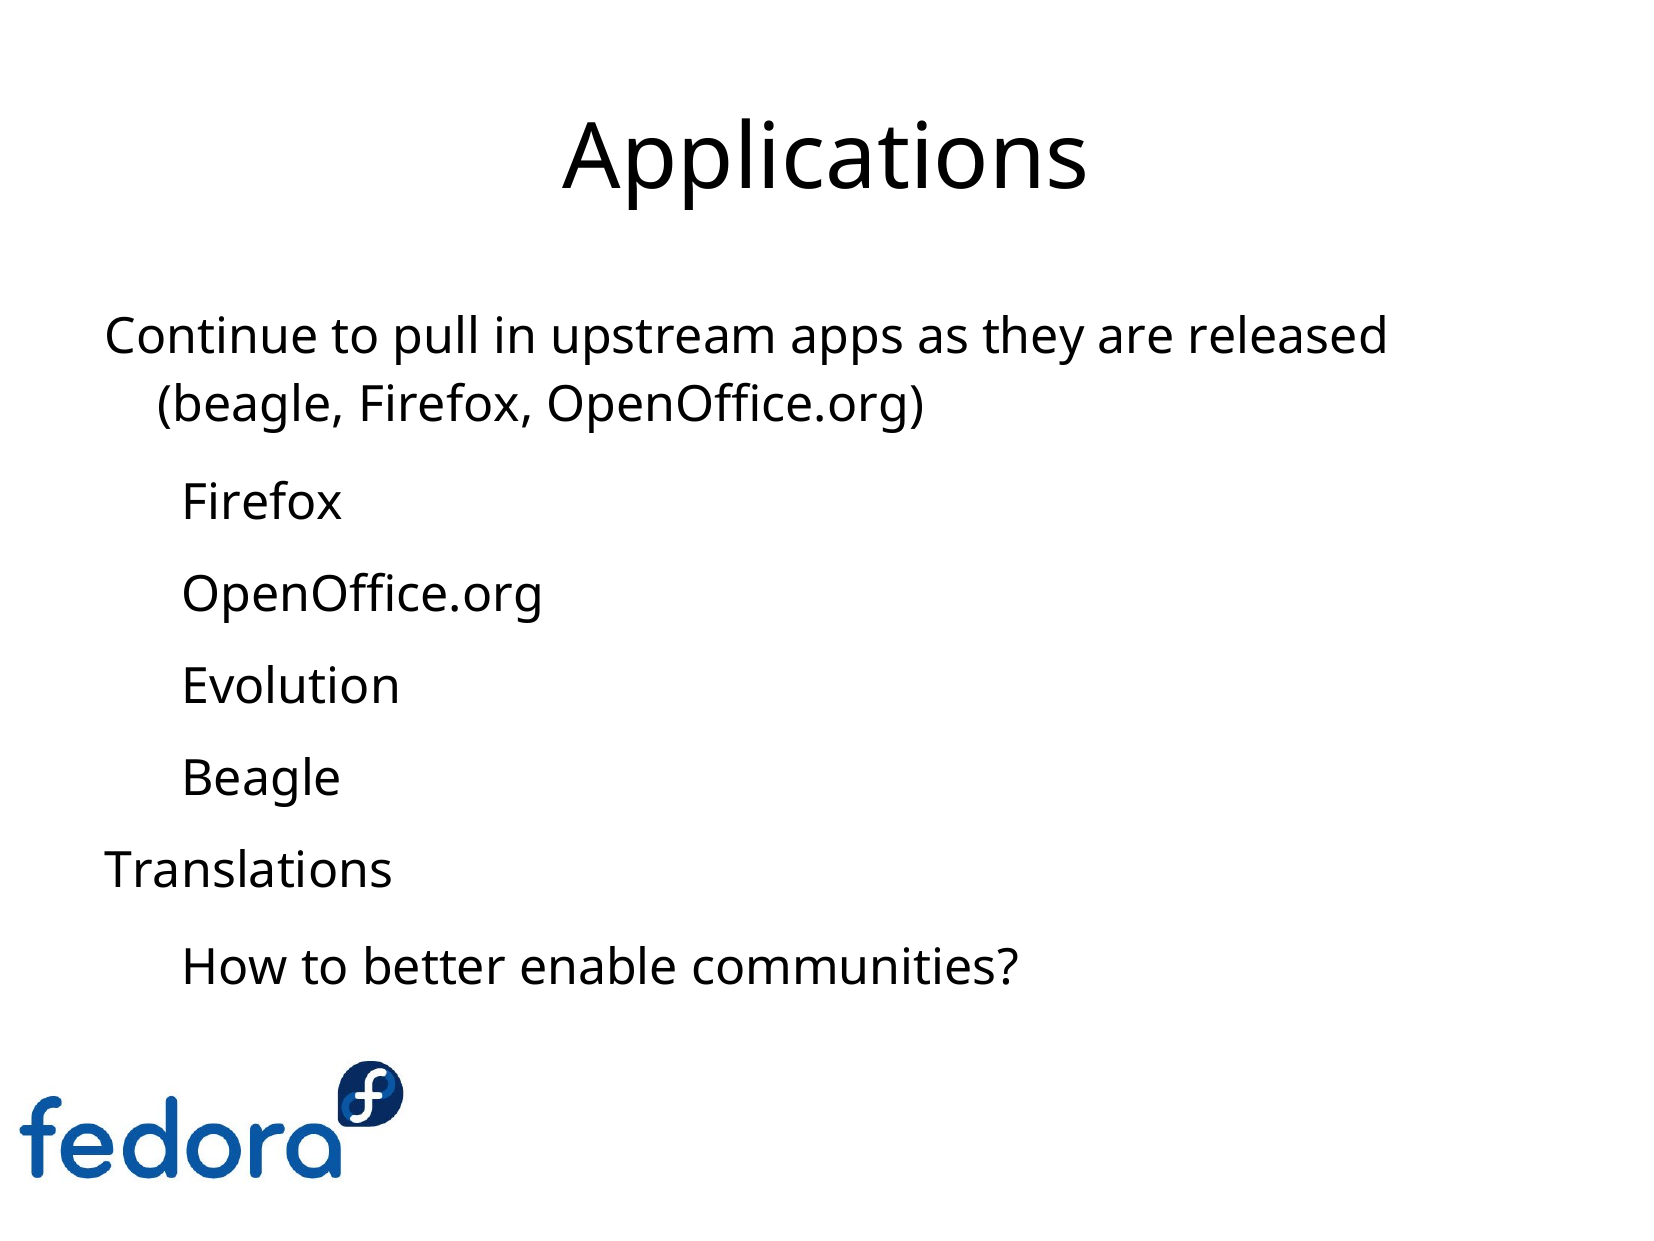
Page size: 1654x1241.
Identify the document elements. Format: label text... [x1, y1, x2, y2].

list Continue to pull in upstream apps as they are released (beagle, Firefox, OpenOffice.org) Firefox OpenOffice.org Evolution Beagle Translations How to better enable communities? [86, 300, 1576, 976]
picture [11, 1049, 413, 1199]
title Applications [82, 49, 1571, 257]
